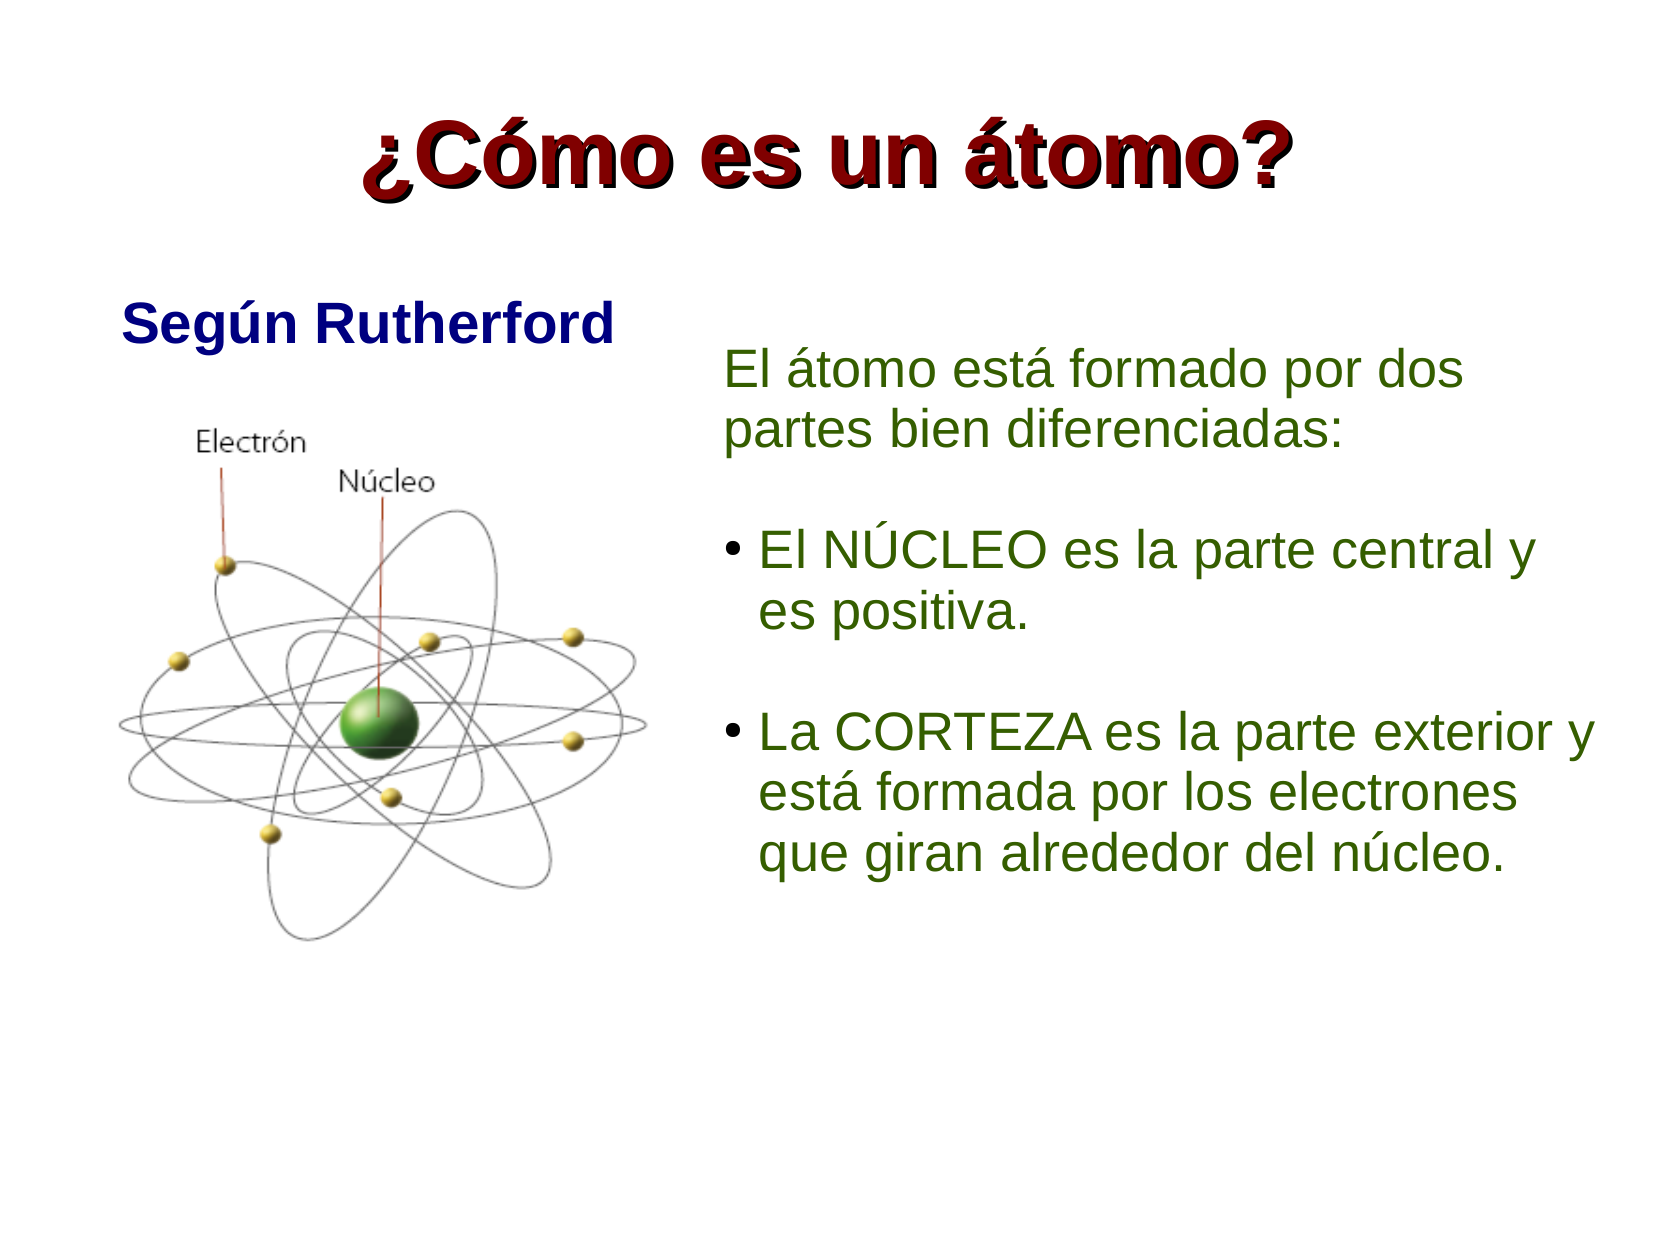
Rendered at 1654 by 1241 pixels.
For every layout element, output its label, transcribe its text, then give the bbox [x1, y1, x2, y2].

picture [112, 401, 650, 957]
title ¿Cómo es un átomo? [82, 49, 1571, 257]
text_box Según Rutherford [106, 283, 709, 364]
text_box El átomo está formado por dos partes bien diferenciadas: El NÚCLEO es la parte central y es positiva. La CORTEZA es la parte exterior y está formada por los electrones que giran alrededor del núcleo. [708, 330, 1619, 891]
